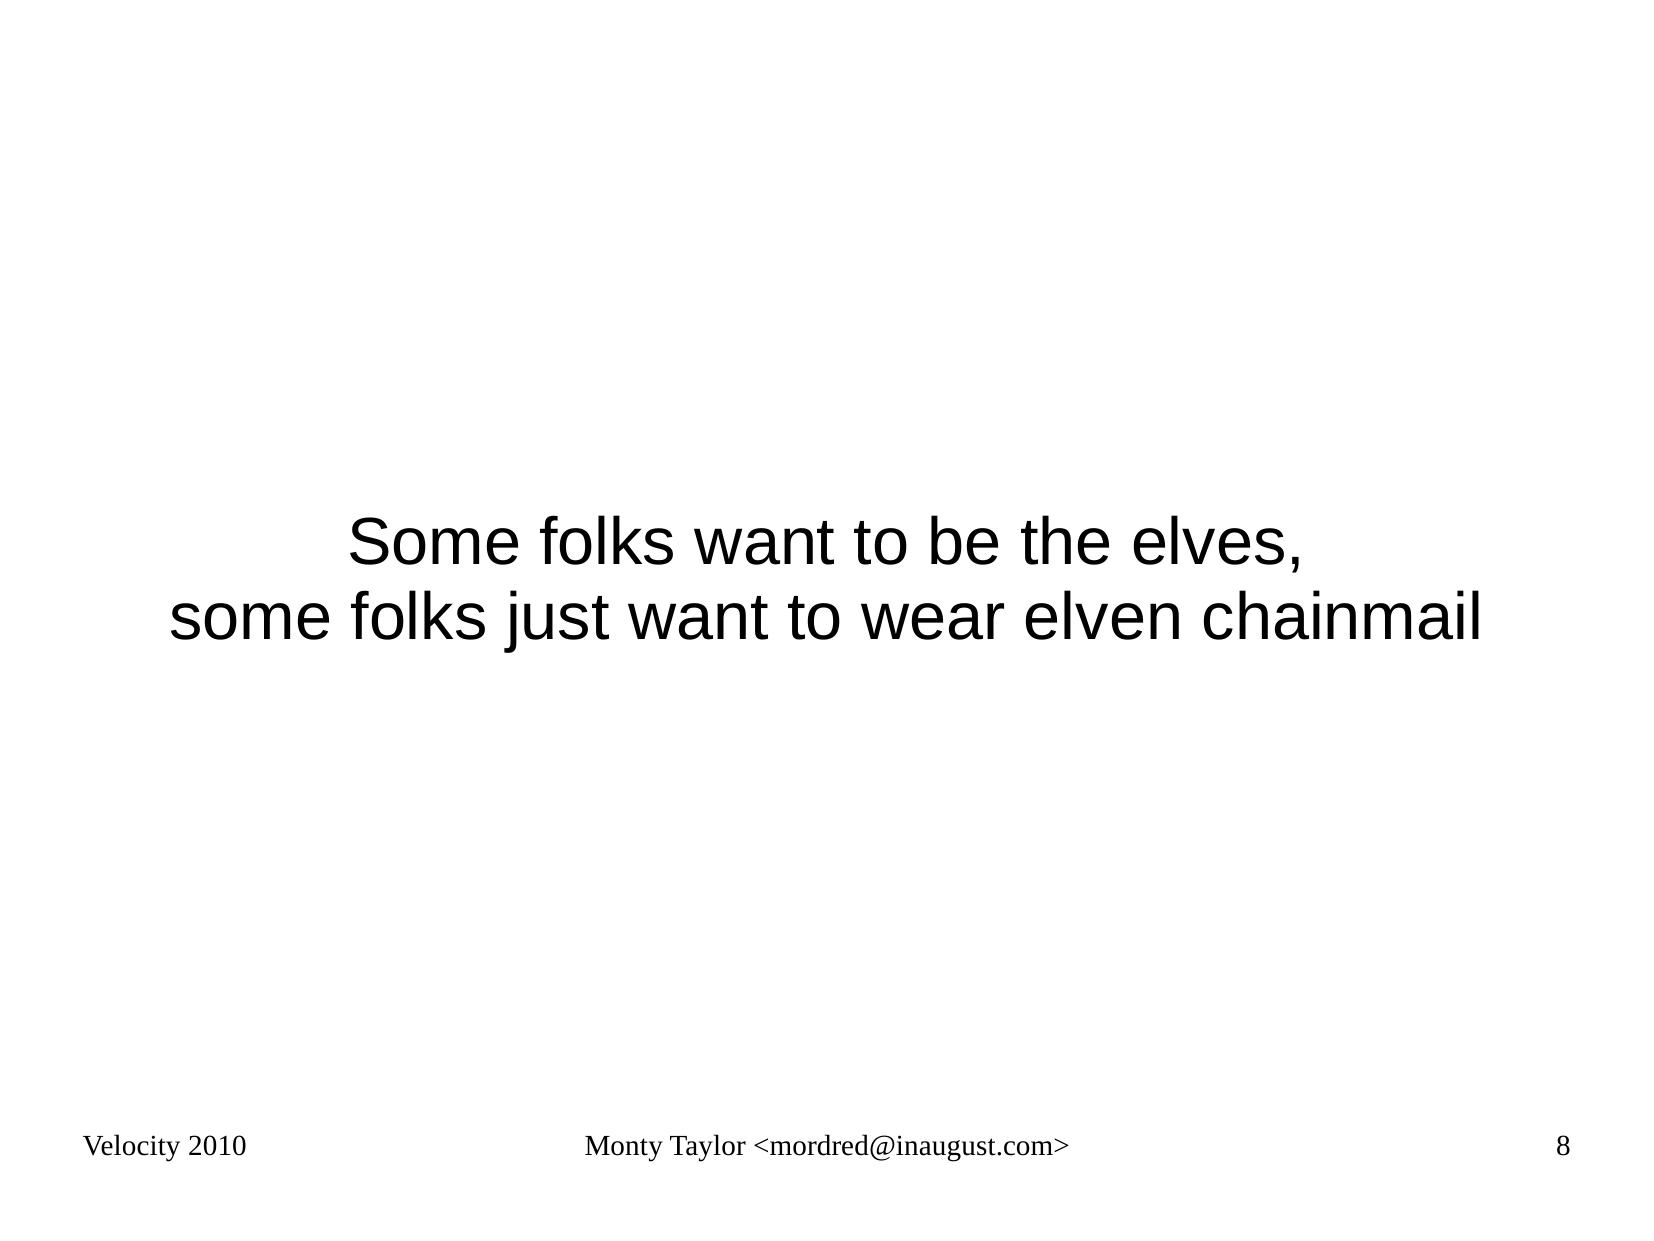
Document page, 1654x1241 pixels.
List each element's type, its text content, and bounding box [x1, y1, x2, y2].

subtitle Some folks want to be the elves, some folks just want to wear elven chainmail [82, 56, 1571, 1102]
